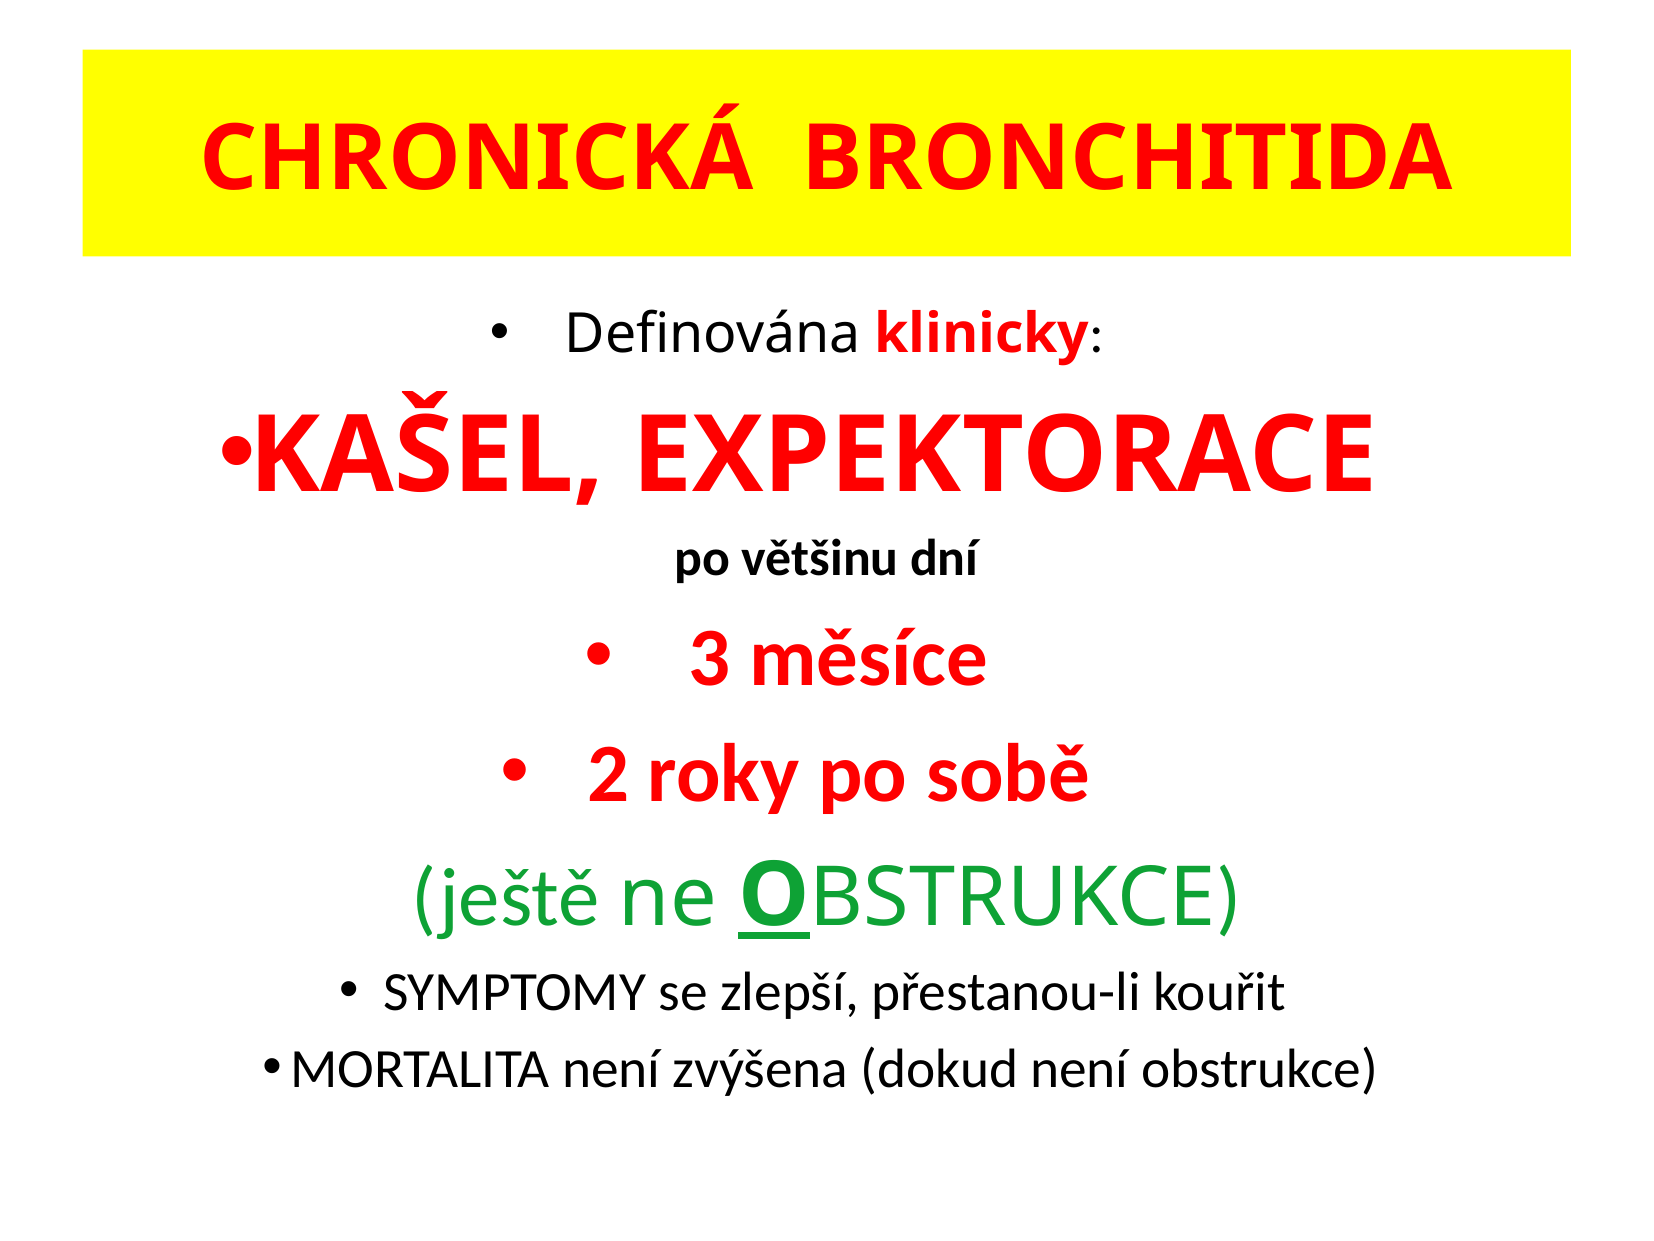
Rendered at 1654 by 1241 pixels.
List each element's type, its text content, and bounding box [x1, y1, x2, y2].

title CHRONICKÁ BRONCHITIDA [82, 49, 1571, 257]
list Definována klinicky: KAŠEL, EXPEKTORACE po většinu dní 3 měsíce 2 roky po sobě (ještě ne OBSTRUKCE) SYMPTOMY se zlepší, přestanou-li kouřit MORTALITA není zvýšena (dokud není obstrukce) [82, 289, 1571, 1108]
